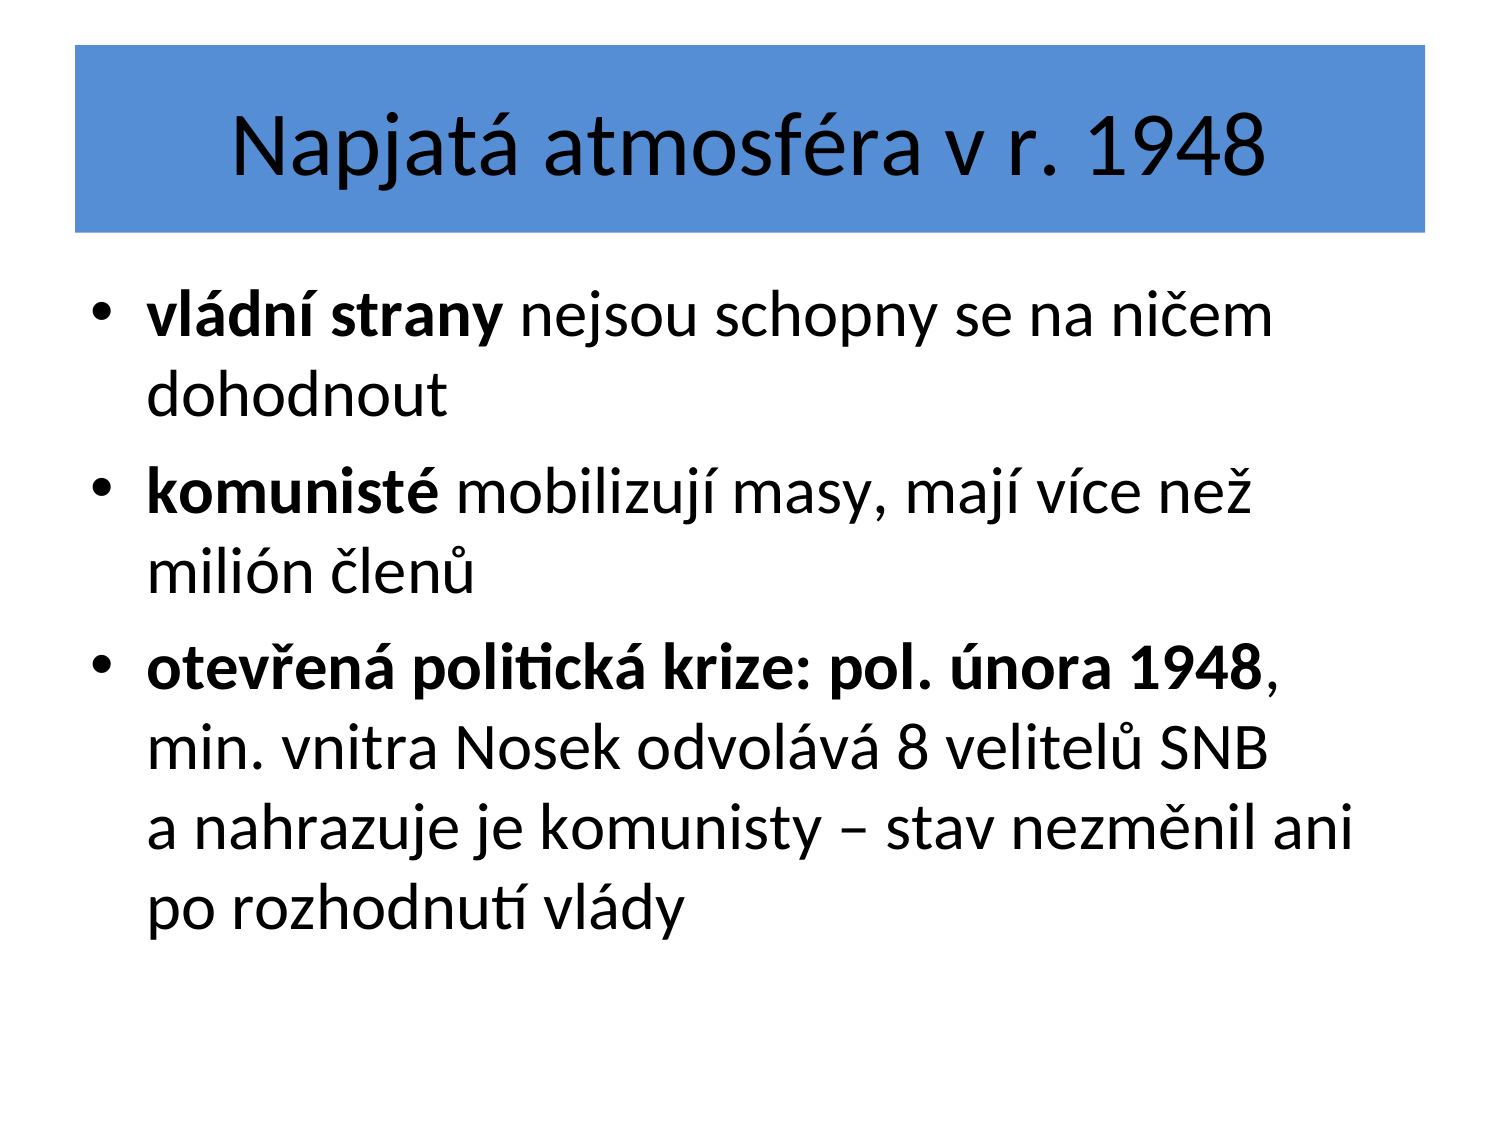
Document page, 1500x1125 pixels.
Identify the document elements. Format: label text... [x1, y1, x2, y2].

title Napjatá atmosféra v r. 1948 [75, 45, 1426, 233]
list vládní strany nejsou schopny se na ničem dohodnout komunisté mobilizují masy, mají více než milión členů otevřená politická krize: pol. února 1948, min. vnitra Nosek odvolává 8 velitelů SNB a nahrazuje je komunisty – stav nezměnil ani po rozhodnutí vlády [75, 262, 1426, 1006]
